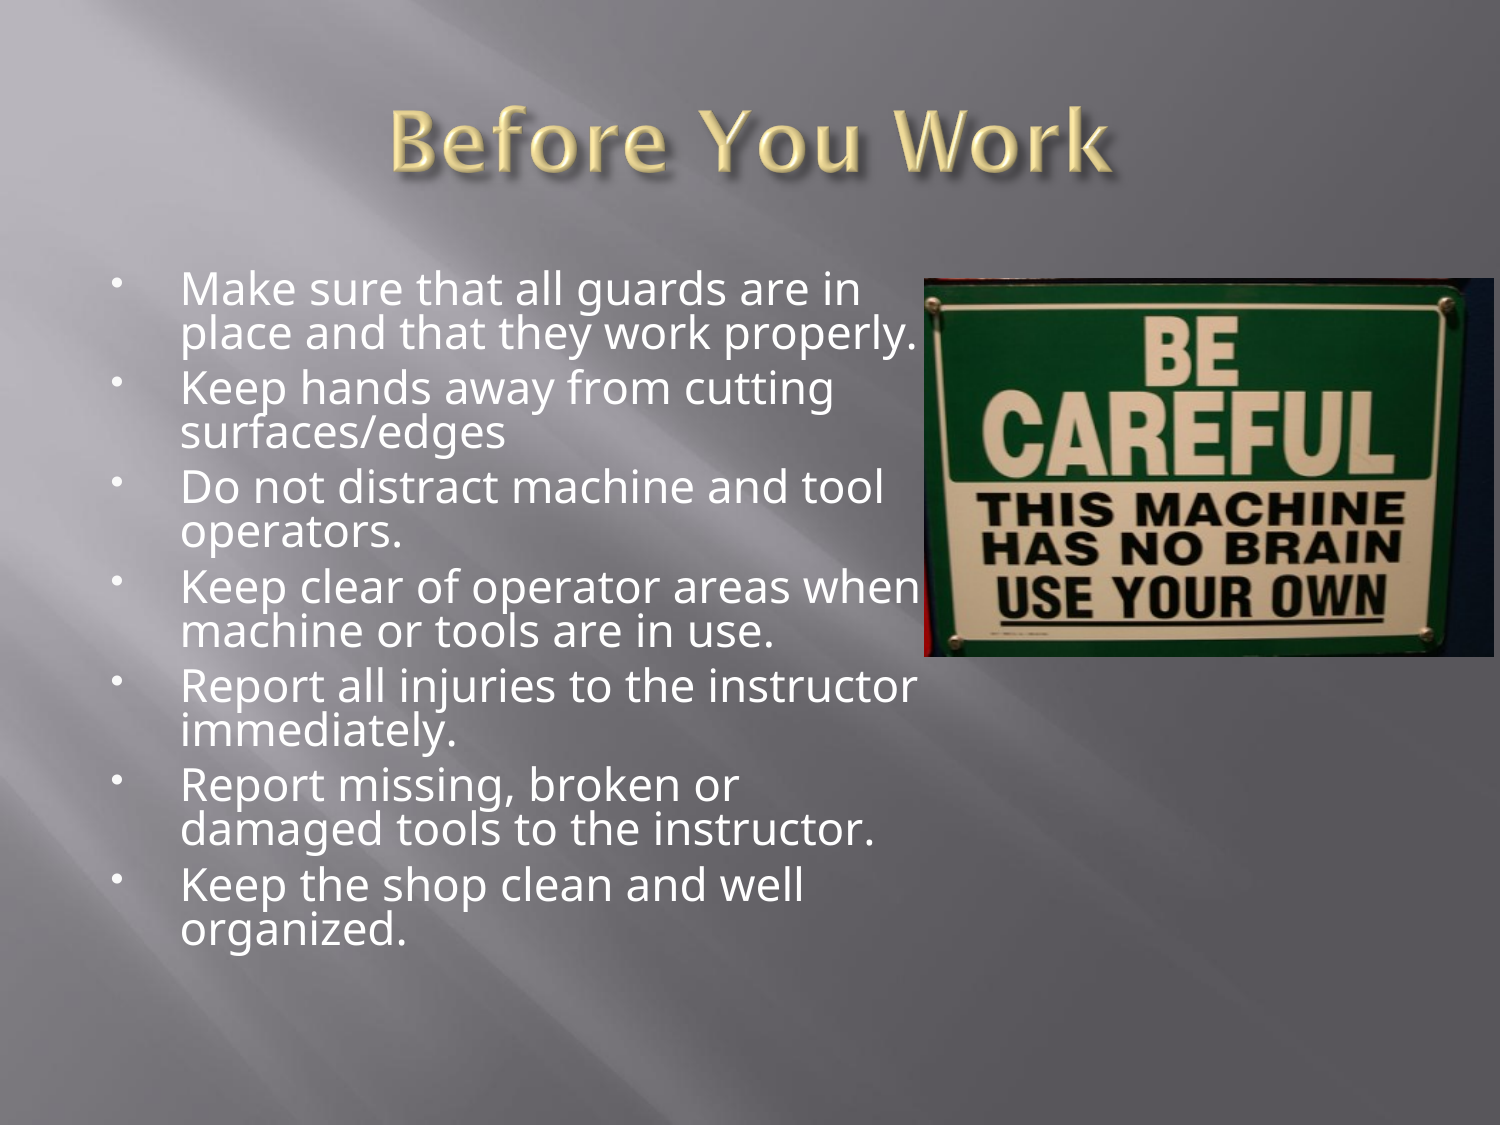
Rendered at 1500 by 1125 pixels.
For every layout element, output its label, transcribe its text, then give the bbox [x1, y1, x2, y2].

text_box [75, 45, 1426, 265]
list Make sure that all guards are in place and that they work properly. Keep hands away from cutting surfaces/edges Do not distract machine and tool operators. Keep clear of operator areas when machine or tools are in use. Report all injuries to the instructor immediately. Report missing, broken or damaged tools to the instructor. Keep the shop clean and well organized. [74, 262, 939, 1035]
picture [0, 0, 1500, 1125]
